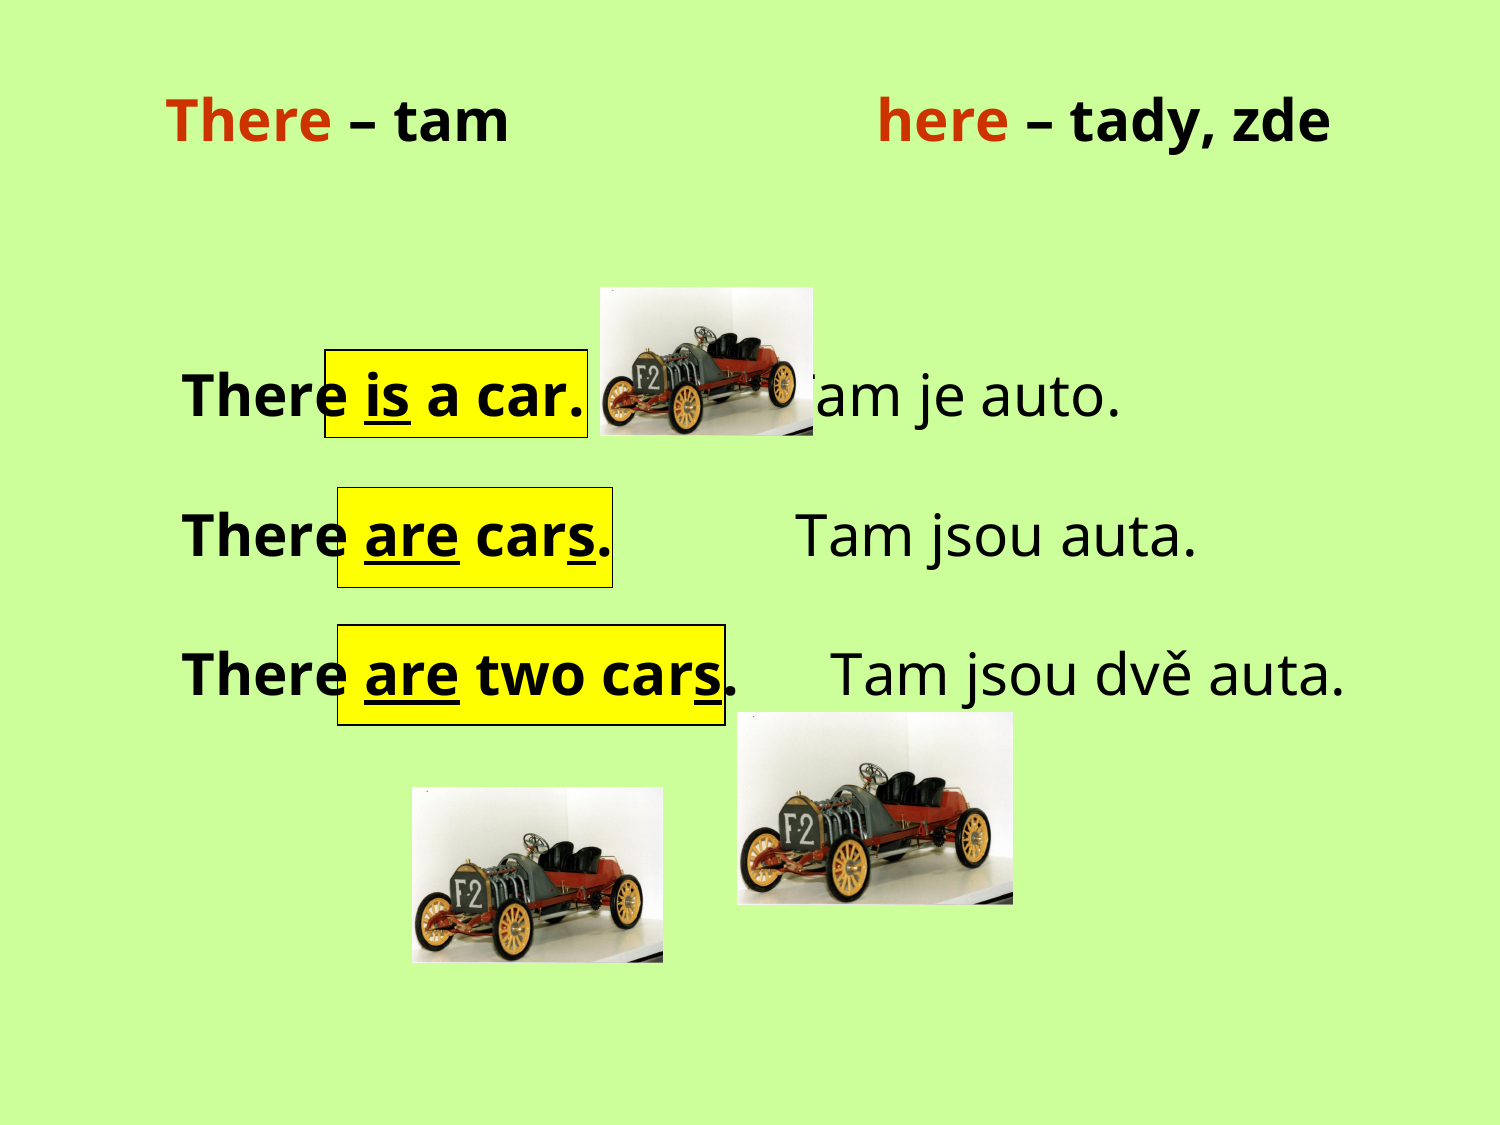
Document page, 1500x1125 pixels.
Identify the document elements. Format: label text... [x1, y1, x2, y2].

picture [412, 787, 663, 963]
picture [600, 287, 813, 436]
picture [737, 712, 1013, 905]
text_box There is a car. Tam je auto. There are cars. Tam jsou auta. There are two cars. Tam jsou dvě auta. [166, 349, 1362, 786]
text_box There – tam here – tady, zde [150, 75, 1348, 161]
